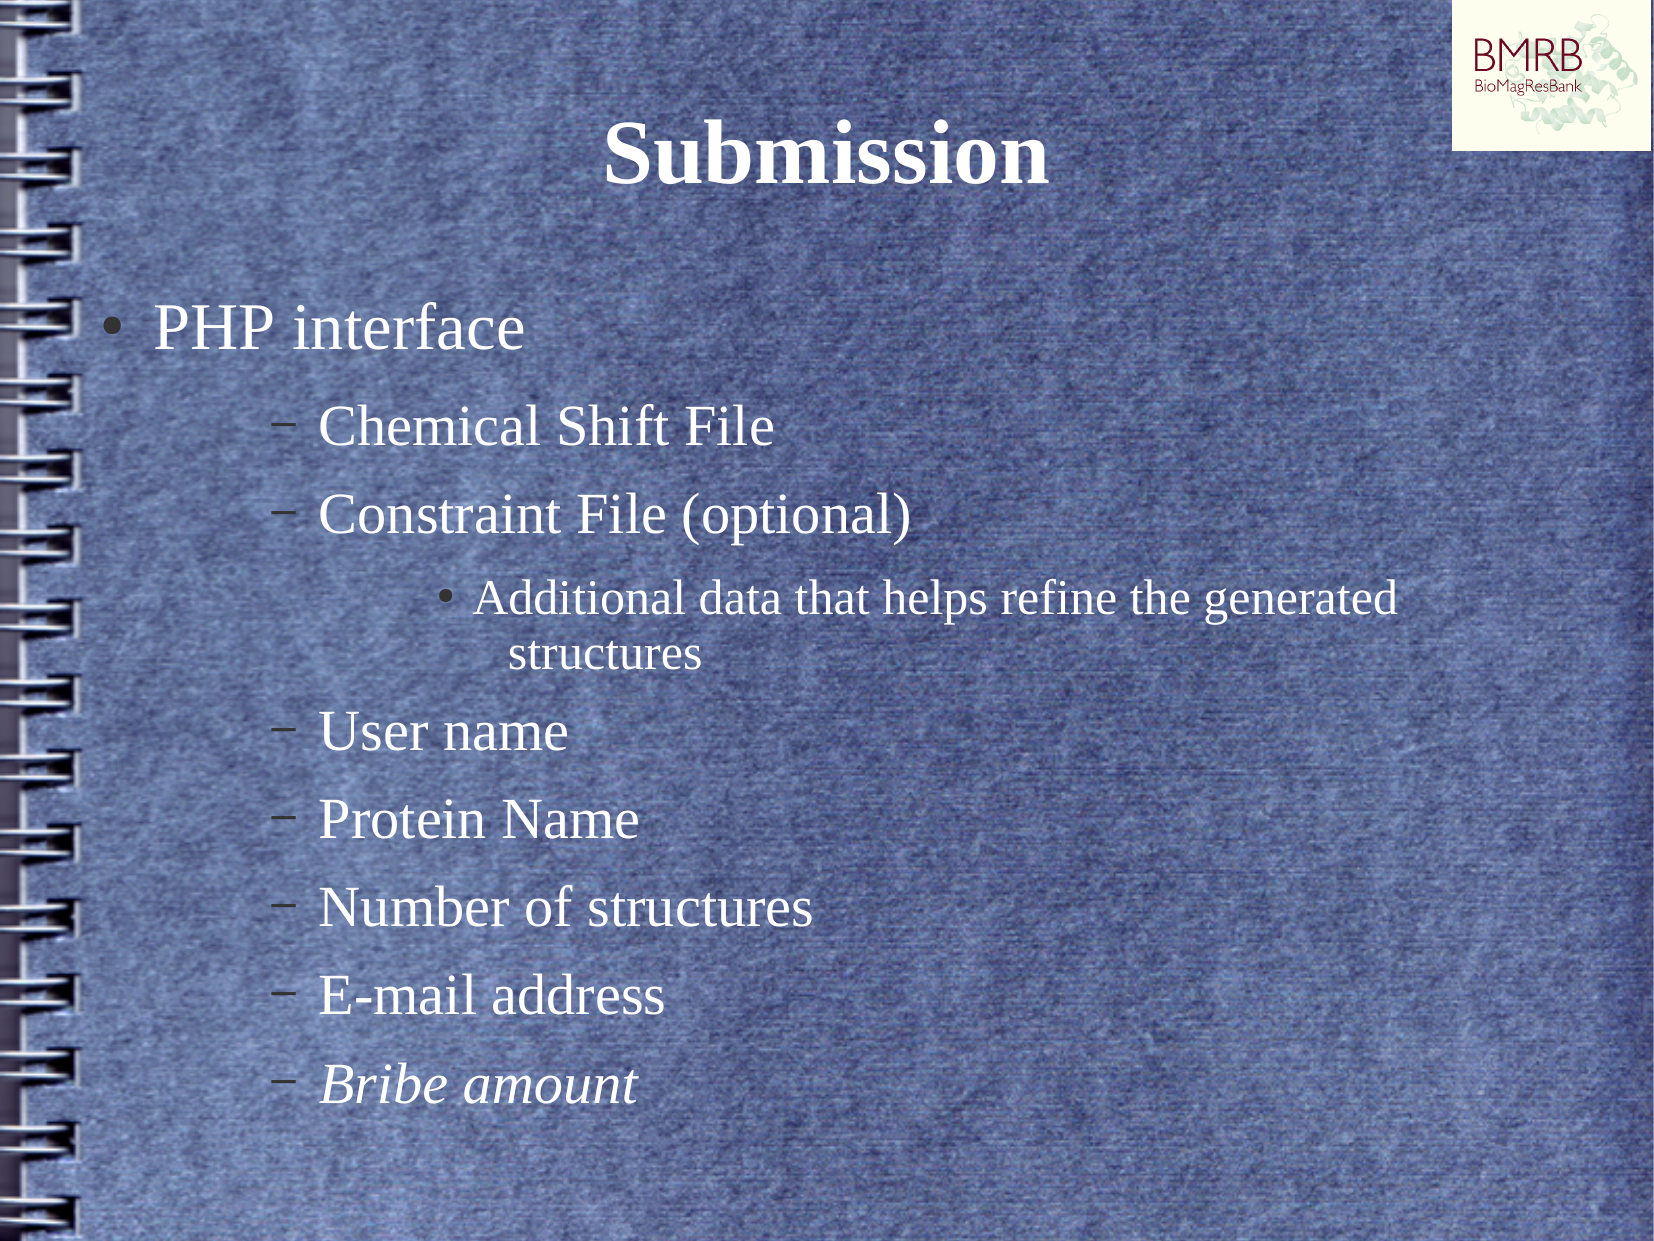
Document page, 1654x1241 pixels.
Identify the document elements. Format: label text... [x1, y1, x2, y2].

title Submission [82, 49, 1571, 257]
list PHP interface Chemical Shift File Constraint File (optional) Additional data that helps refine the generated structures User name Protein Name Number of structures E-mail address Bribe amount [82, 290, 1571, 1116]
picture [0, 0, 1654, 1241]
